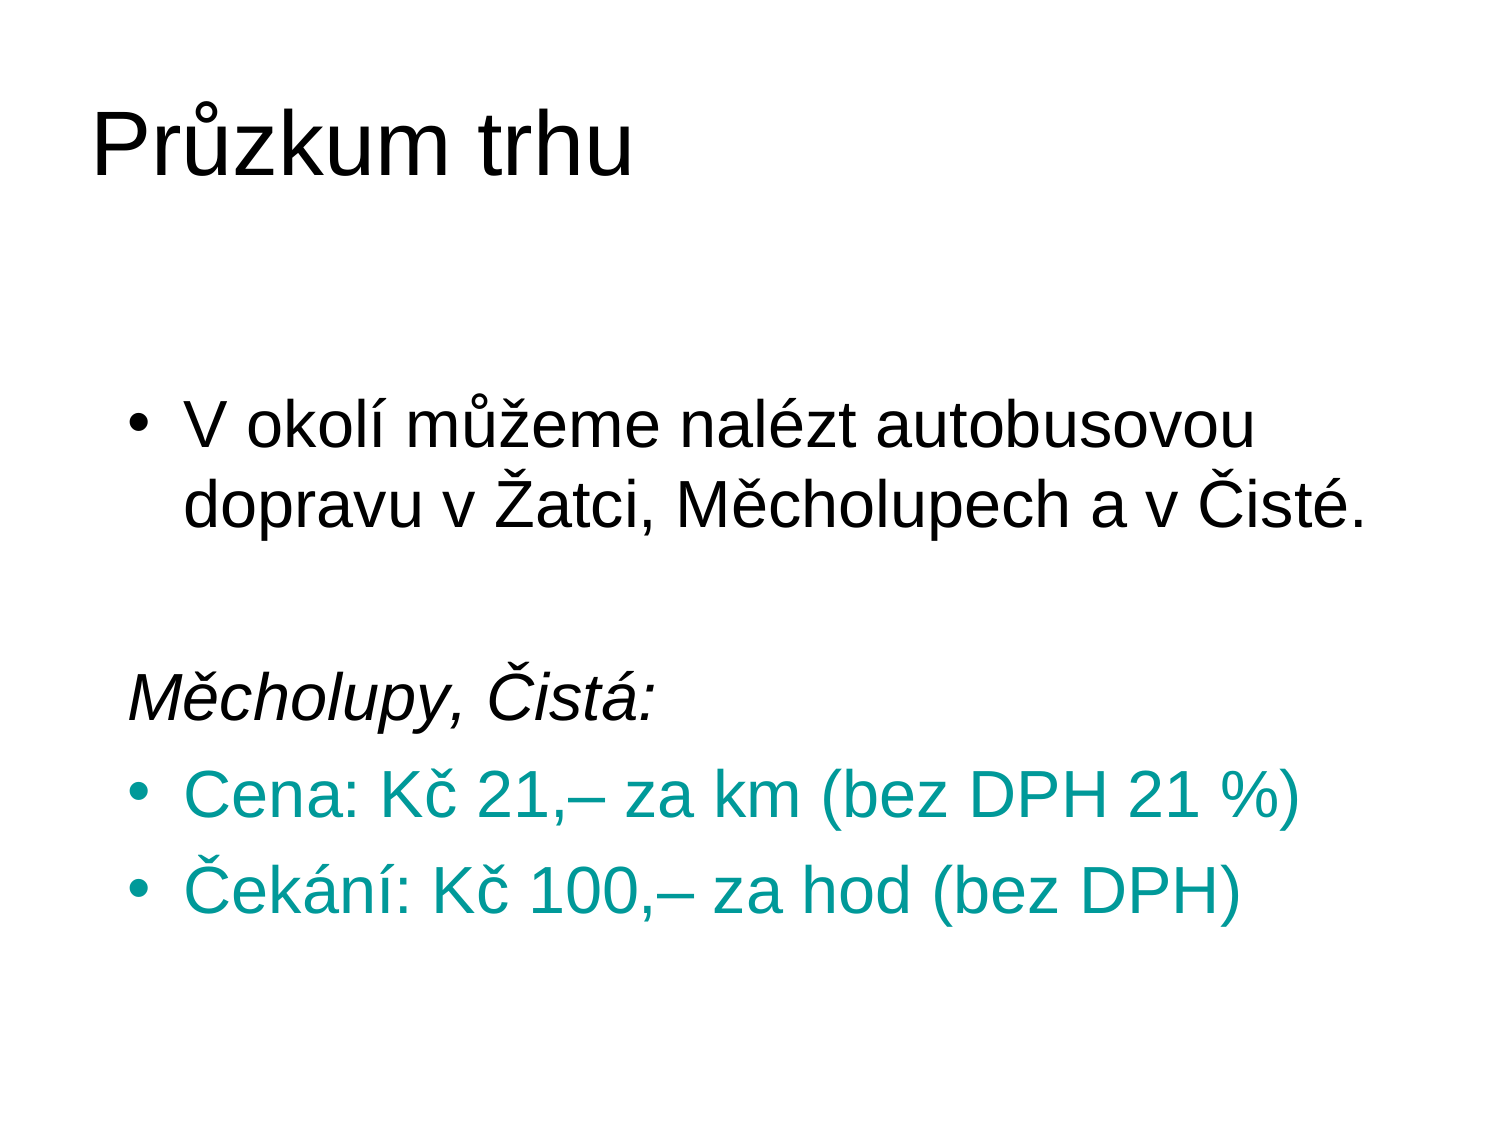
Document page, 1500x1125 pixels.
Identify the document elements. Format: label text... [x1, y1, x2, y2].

list V okolí můžeme nalézt autobusovou dopravu v Žatci, Měcholupech a v Čisté. Měcholupy, Čistá: Cena: Kč 21,– za km (bez DPH 21 %) Čekání: Kč 100,– za hod (bez DPH) [112, 373, 1400, 974]
title Průzkum trhu [75, 45, 1426, 233]
